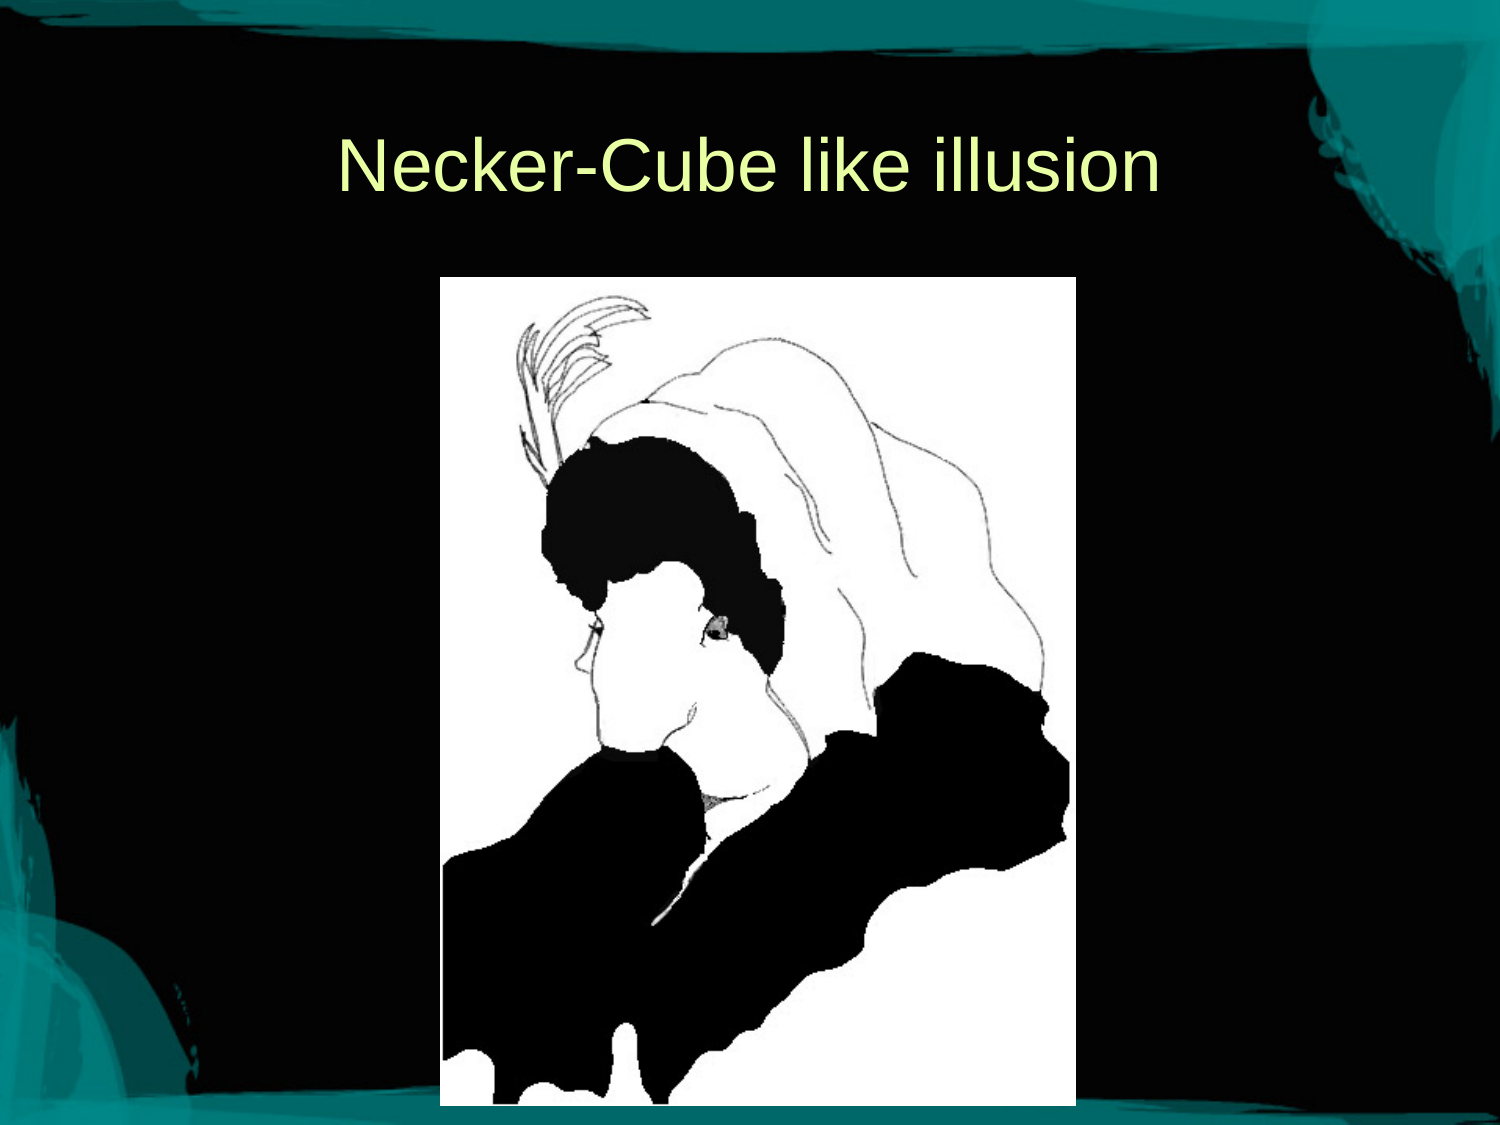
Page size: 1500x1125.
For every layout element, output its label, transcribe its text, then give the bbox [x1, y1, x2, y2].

title Necker-Cube like illusion [87, 69, 1413, 263]
picture [0, 0, 1500, 1125]
